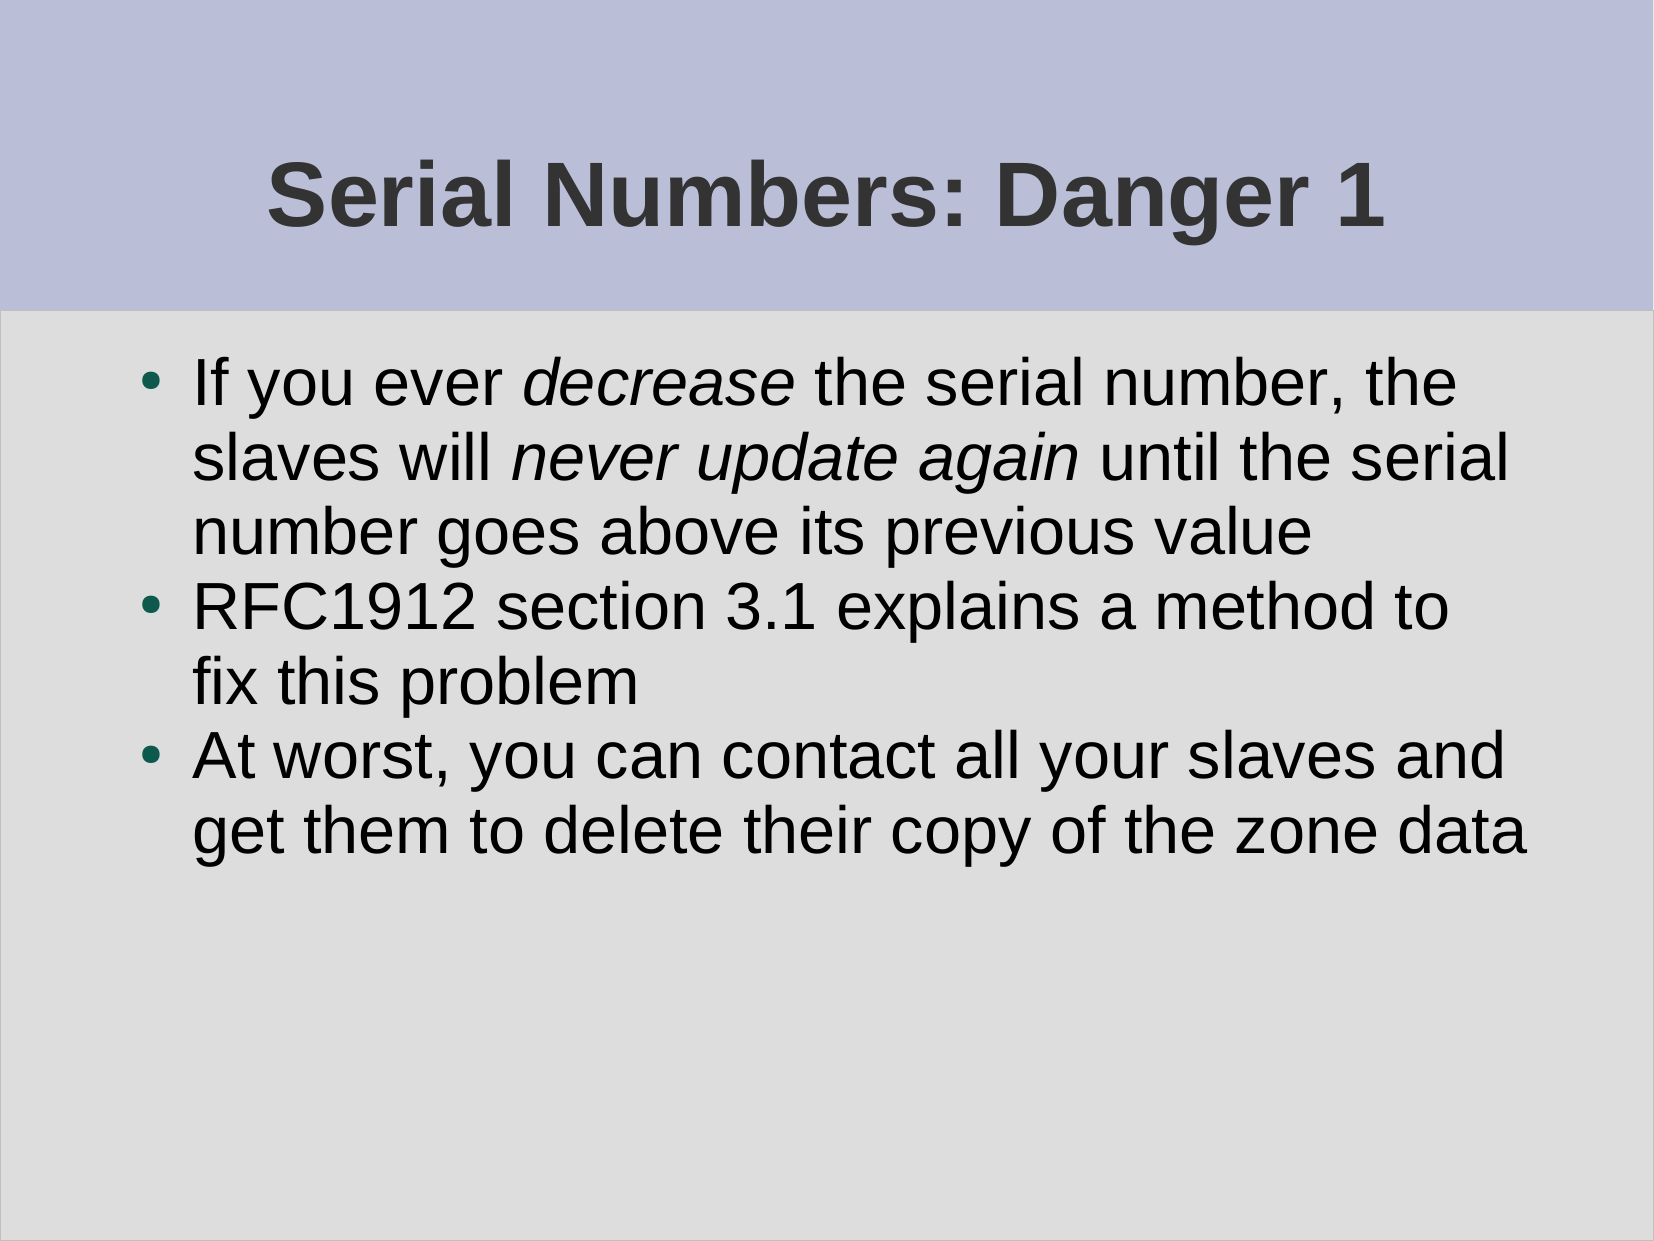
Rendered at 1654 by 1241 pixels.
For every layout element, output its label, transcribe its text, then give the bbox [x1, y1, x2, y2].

list If you ever decrease the serial number, the slaves will never update again until the serial number goes above its previous value RFC1912 section 3.1 explains a method to fix this problem At worst, you can contact all your slaves and get them to delete their copy of the zone data [121, 344, 1534, 1127]
title Serial Numbers: Danger 1 [121, 91, 1534, 299]
